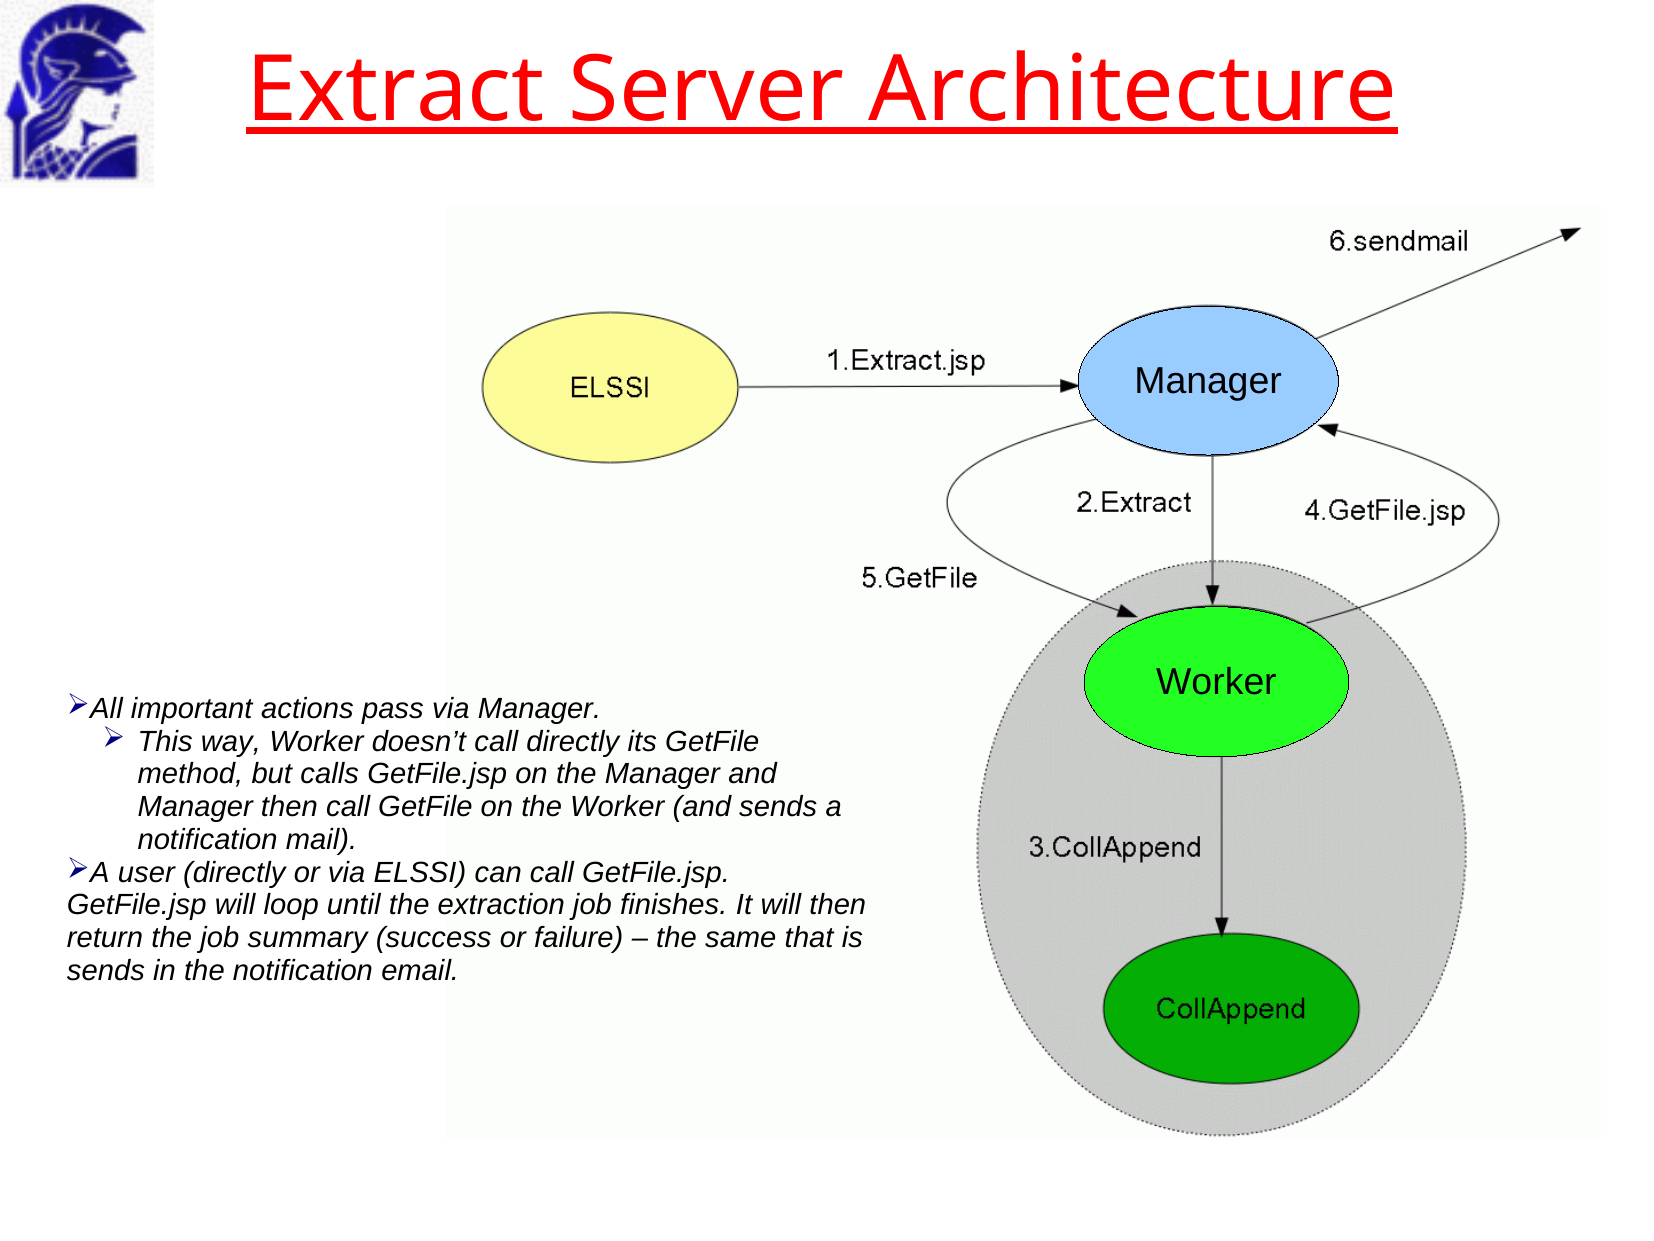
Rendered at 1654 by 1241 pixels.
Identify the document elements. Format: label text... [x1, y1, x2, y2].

text_box Manager [1078, 306, 1339, 456]
title Extract Server Architecture [78, 0, 1567, 189]
picture [446, 206, 1601, 1141]
text_box All important actions pass via Manager. This way, Worker doesn’t call directly its GetFile method, but calls GetFile.jsp on the Manager and Manager then call GetFile on the Worker (and sends a notification mail). A user (directly or via ELSSI) can call GetFile.jsp. GetFile.jsp will loop until the extraction job finishes. It will then return the job summary (success or failure) – the same that is sends in the notification email. [52, 684, 890, 1000]
text_box Worker [1084, 606, 1349, 757]
picture [0, 0, 154, 188]
